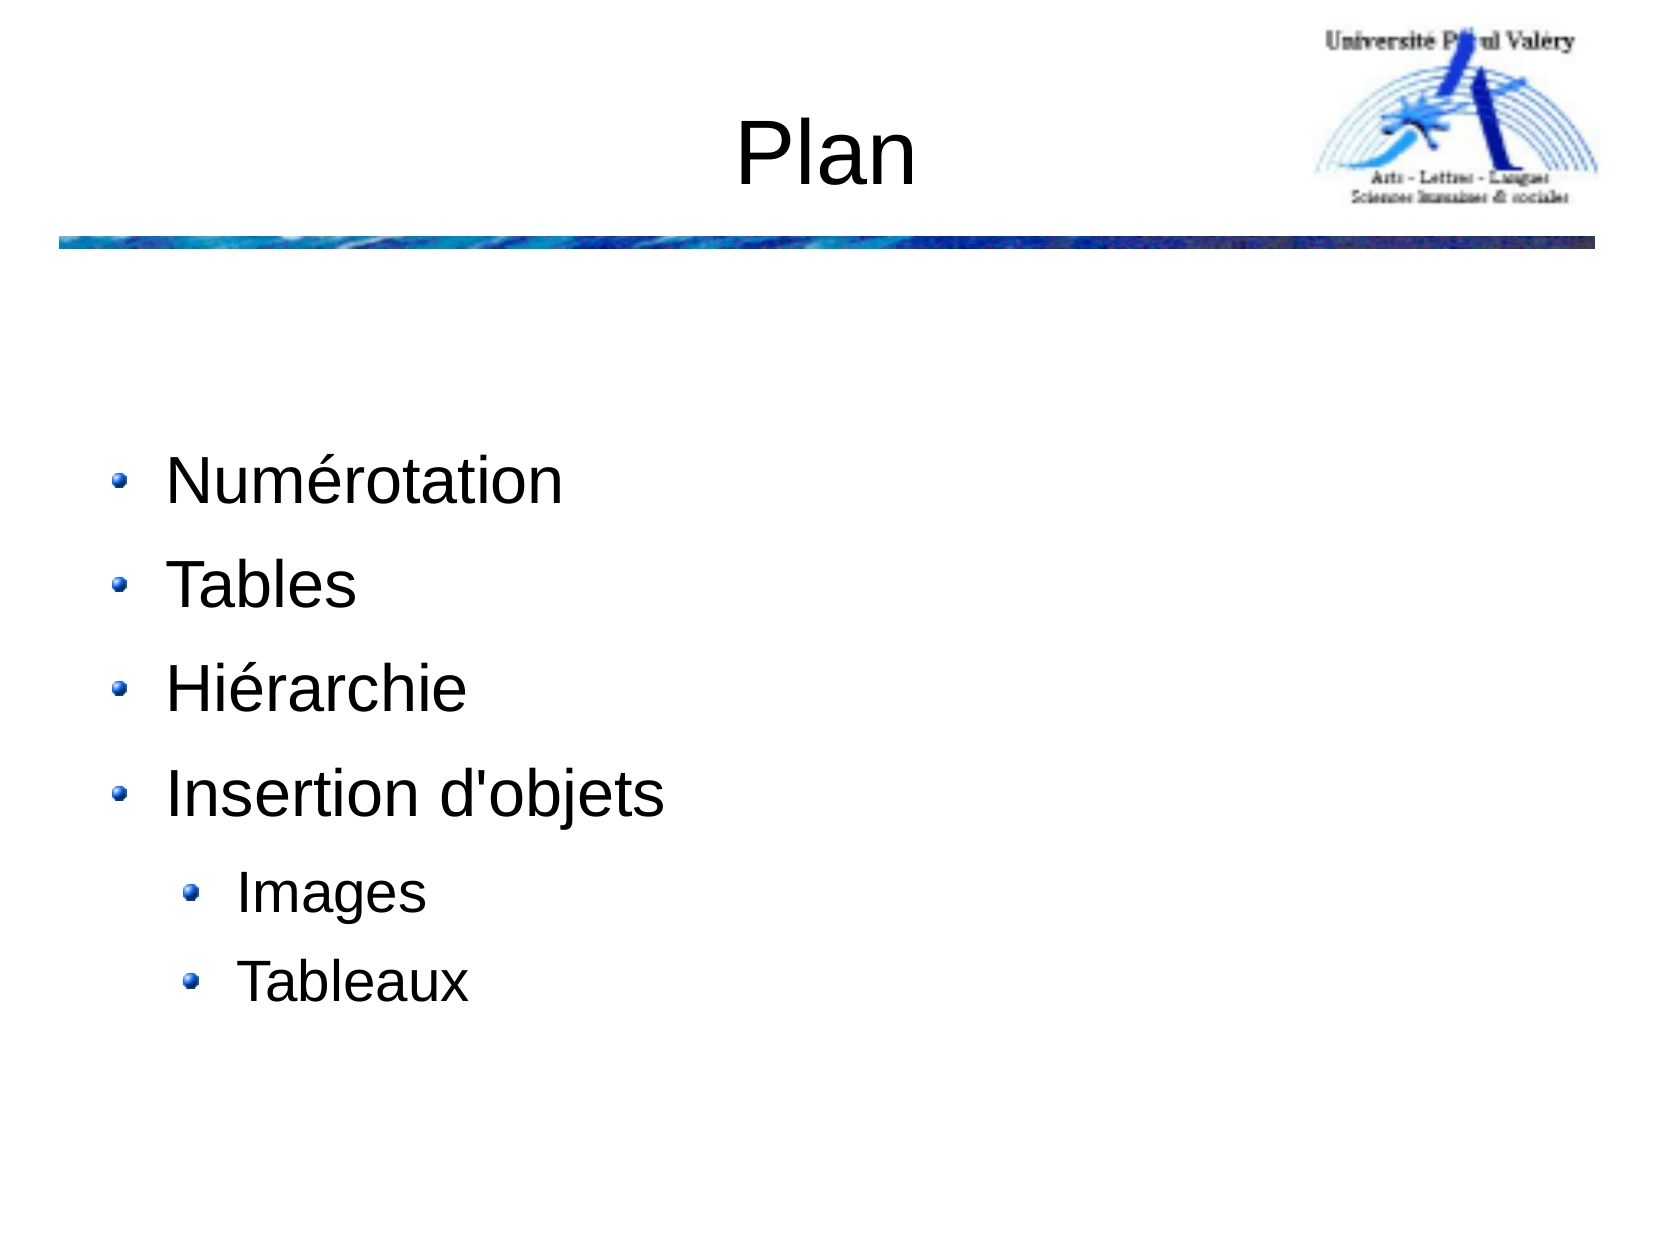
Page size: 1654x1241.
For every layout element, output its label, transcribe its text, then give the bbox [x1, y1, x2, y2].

title Plan [82, 49, 1571, 257]
list Numérotation Tables Hiérarchie Insertion d'objets Images Tableaux [76, 442, 1565, 1013]
picture [59, 236, 81, 244]
picture [1262, 0, 1654, 253]
